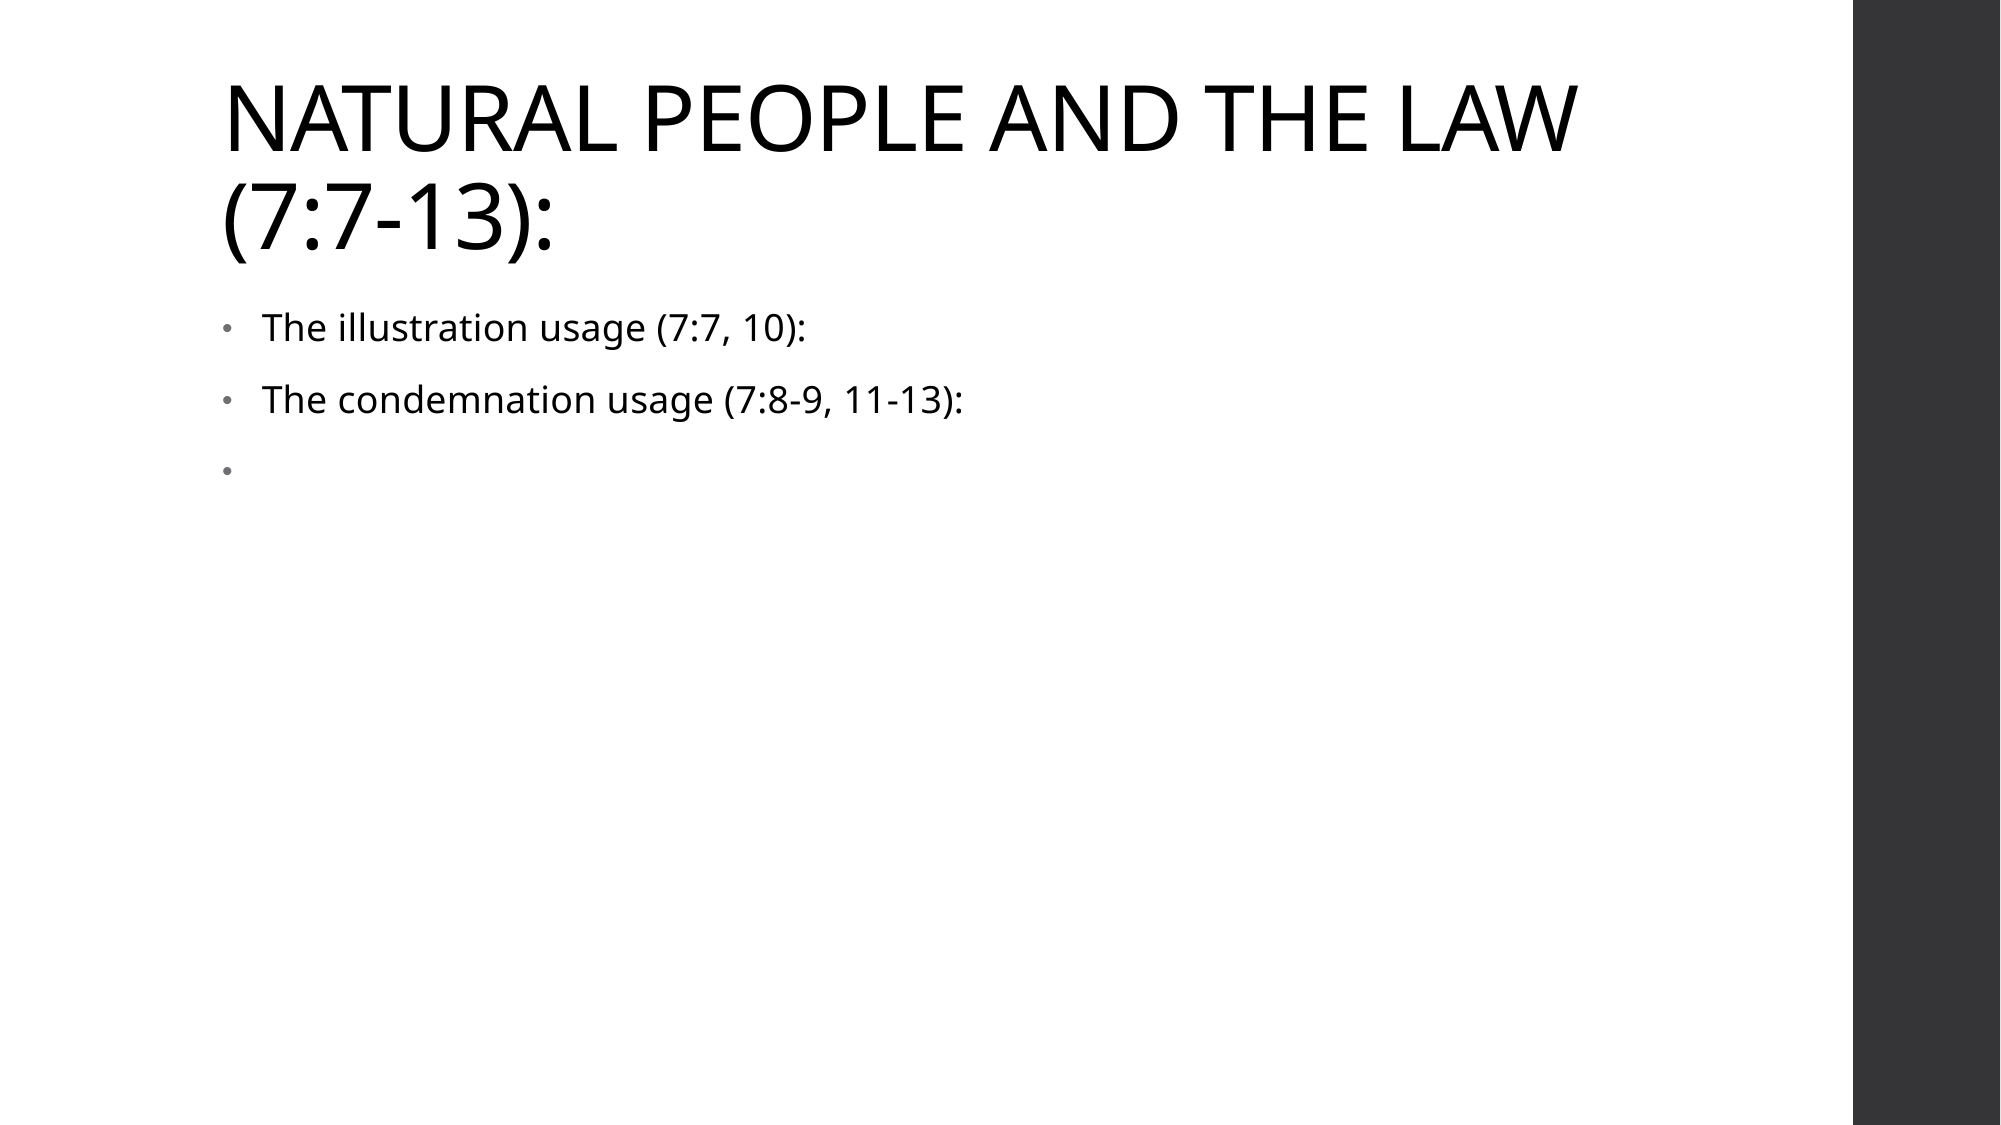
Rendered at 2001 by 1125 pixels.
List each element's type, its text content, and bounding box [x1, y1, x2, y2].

title NATURAL PEOPLE AND THE LAW (7:7-13): [206, 60, 1797, 278]
list The illustration usage (7:7, 10): The condemnation usage (7:8-9, 11-13): [206, 299, 1617, 1014]
